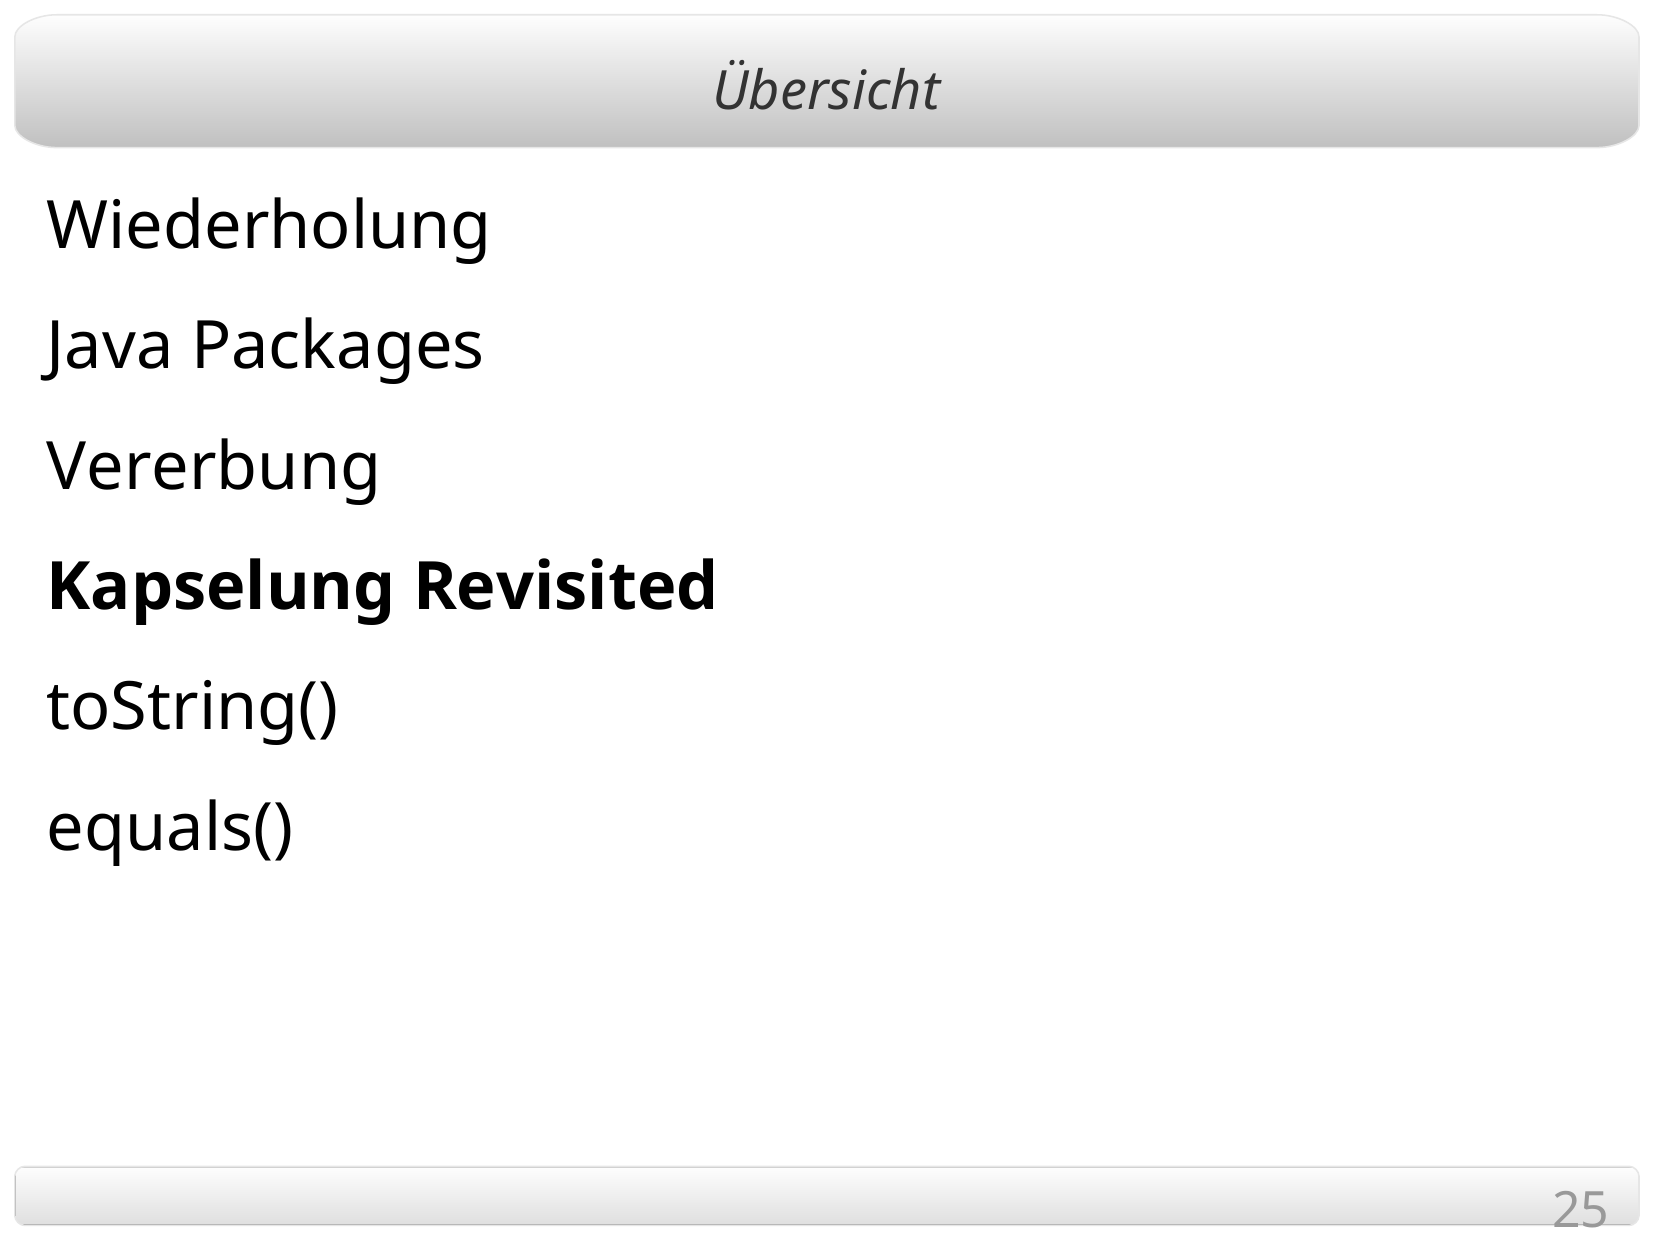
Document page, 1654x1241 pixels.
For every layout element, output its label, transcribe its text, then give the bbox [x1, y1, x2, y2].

list Wiederholung Java Packages Vererbung Kapselung Revisited toString() equals() [29, 177, 1624, 1151]
title Übersicht [29, 29, 1624, 147]
